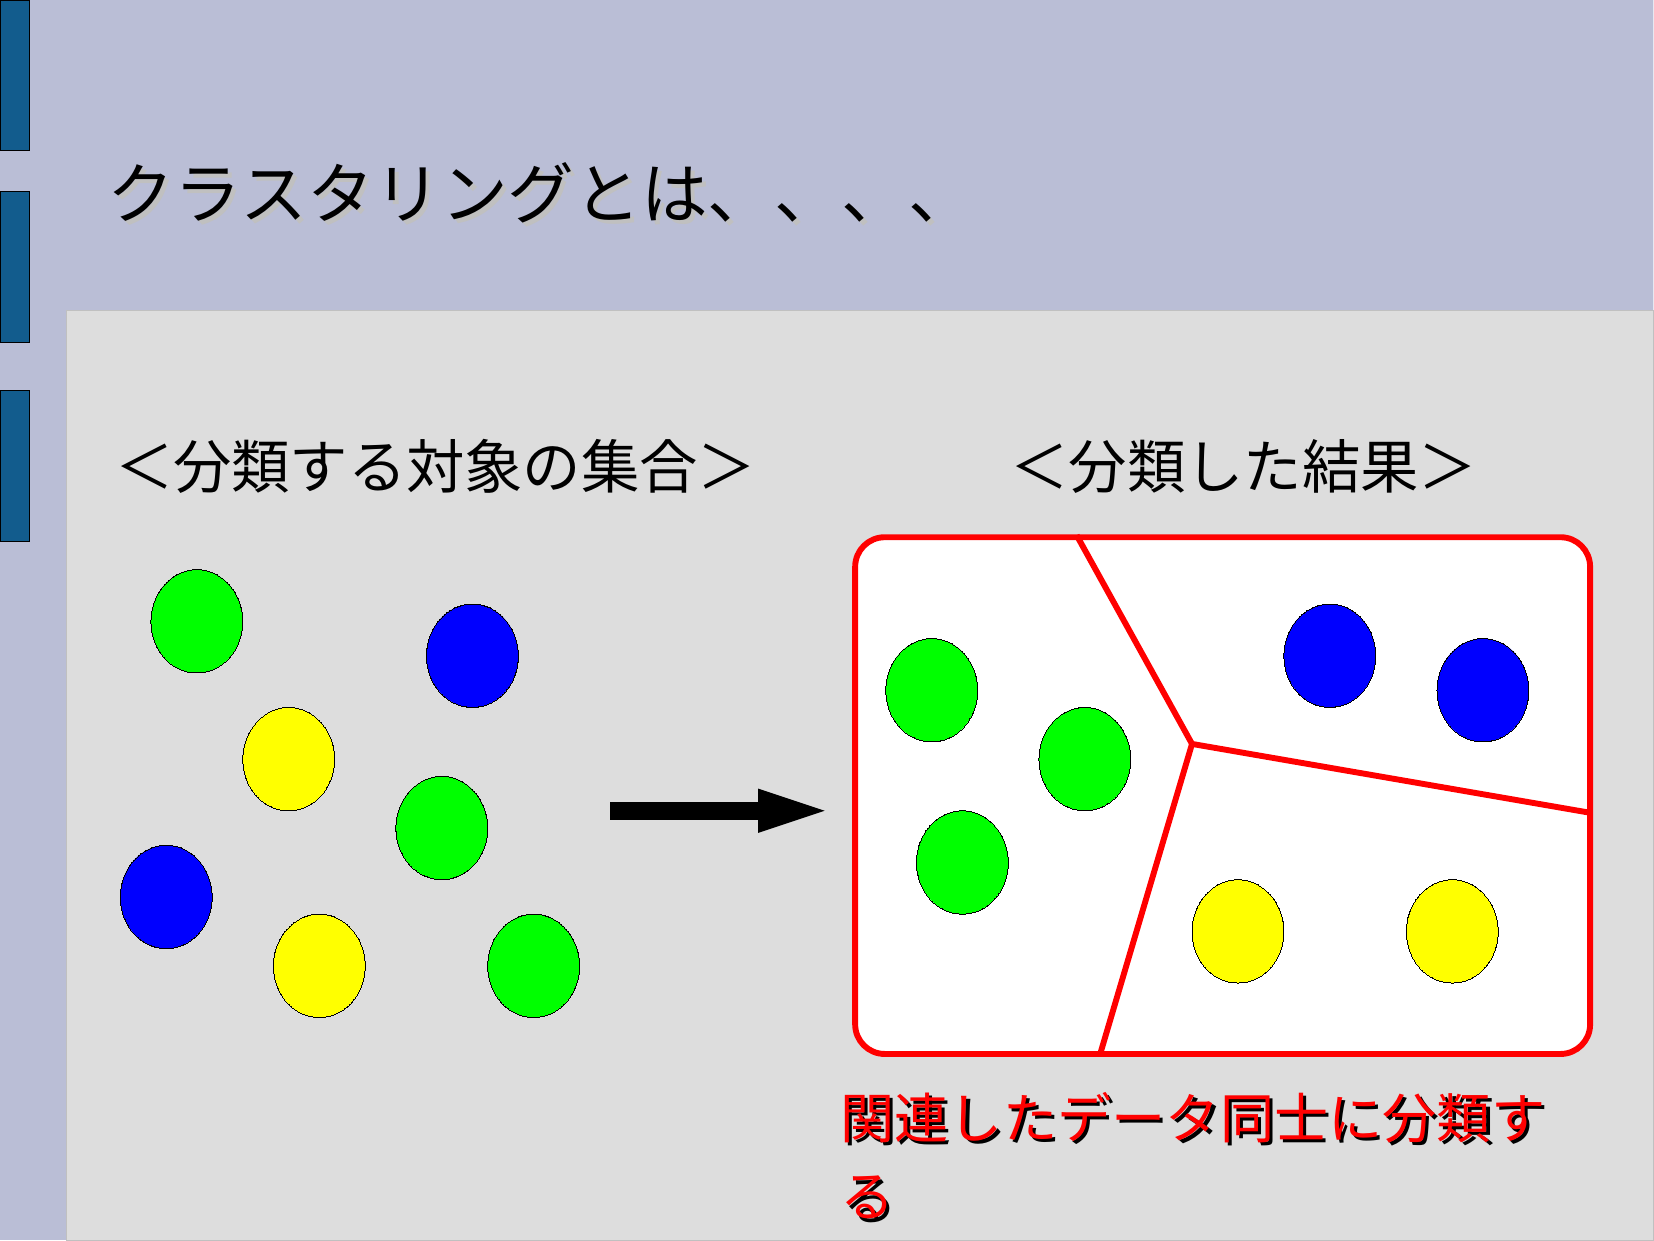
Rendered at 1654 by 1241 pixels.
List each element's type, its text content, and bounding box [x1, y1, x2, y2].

text_box [242, 707, 335, 811]
text_box [855, 537, 1188, 1054]
text_box [1082, 537, 1591, 809]
text_box ＜分類する対象の集合＞ [100, 372, 746, 465]
text_box [150, 569, 243, 673]
text_box [426, 604, 519, 708]
text_box [273, 914, 366, 1018]
text_box [395, 776, 488, 880]
text_box クラスタリングとは、、、、 [92, 133, 707, 227]
text_box 関連したデータ同士に分類する [825, 1068, 1604, 1156]
text_box [487, 914, 580, 1018]
text_box [120, 845, 213, 949]
text_box ＜分類した結果＞ [996, 372, 1464, 465]
text_box [1104, 748, 1591, 1054]
